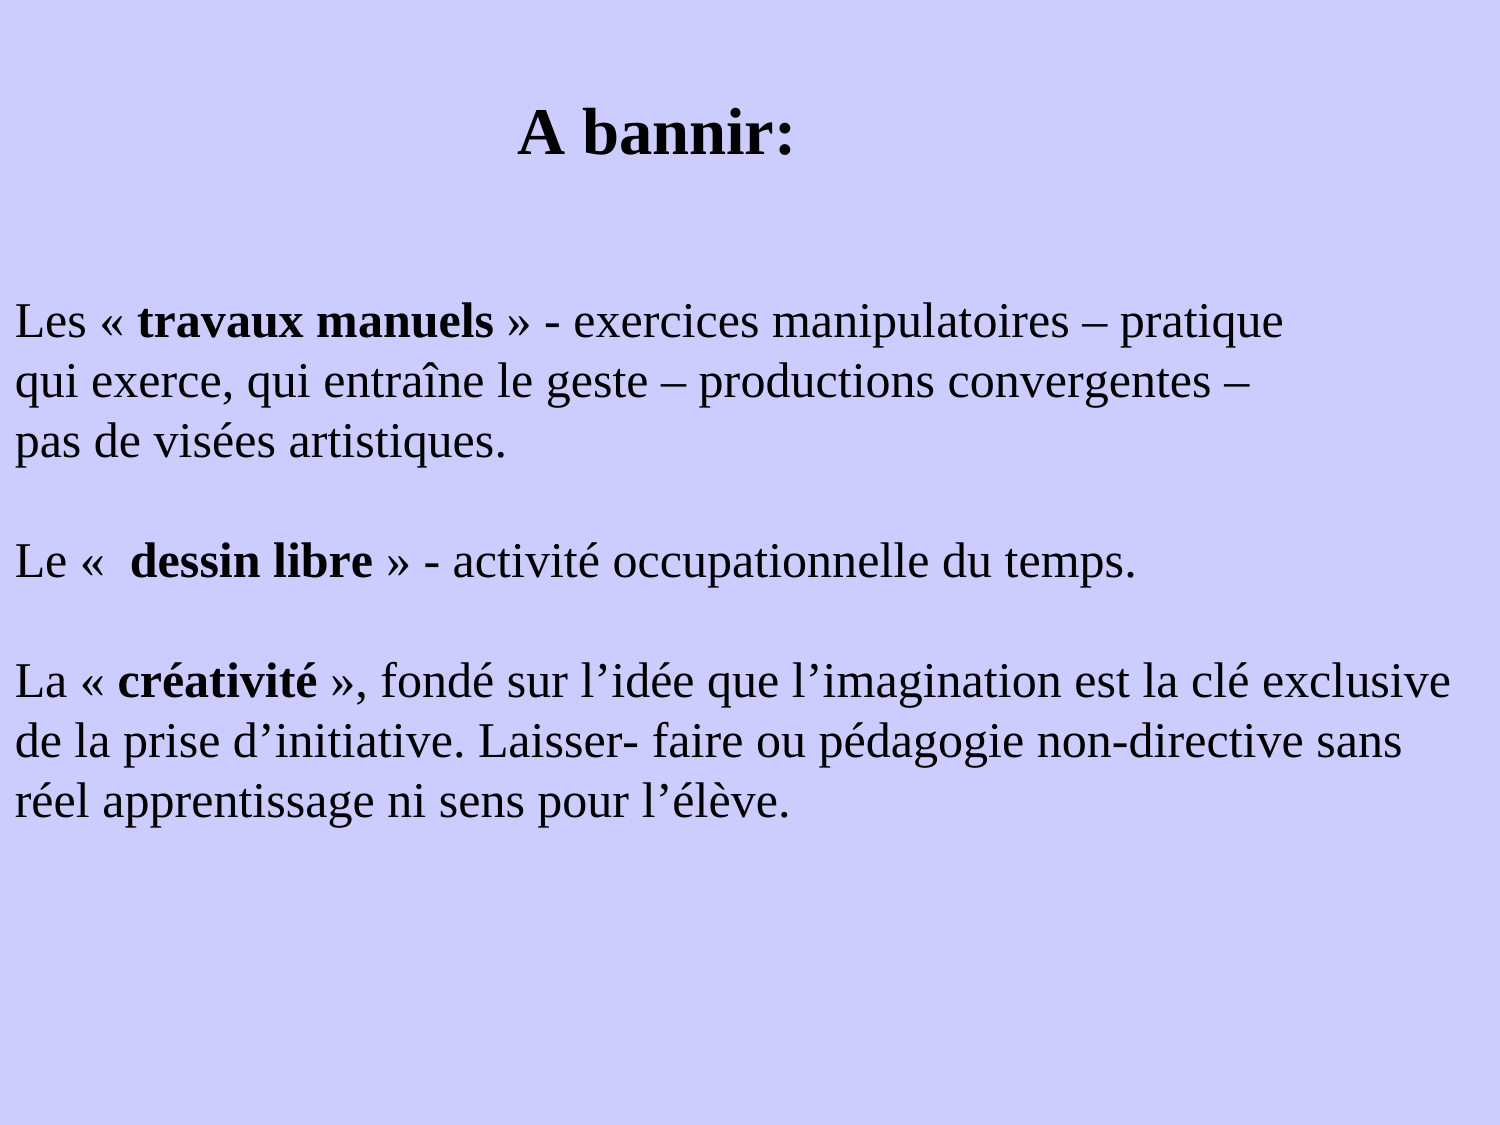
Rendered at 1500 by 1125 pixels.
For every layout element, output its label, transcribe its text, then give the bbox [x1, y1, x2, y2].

text_box A bannir: Les « travaux manuels » - exercices manipulatoires – pratique qui exerce, qui entraîne le geste – productions convergentes – pas de visées artistiques. Le « dessin libre » - activité occupationnelle du temps. La « créativité », fondé sur l’idée que l’imagination est la clé exclusive de la prise d’initiative. Laisser- faire ou pédagogie non-directive sans réel apprentissage ni sens pour l’élève. [0, 0, 1500, 1125]
